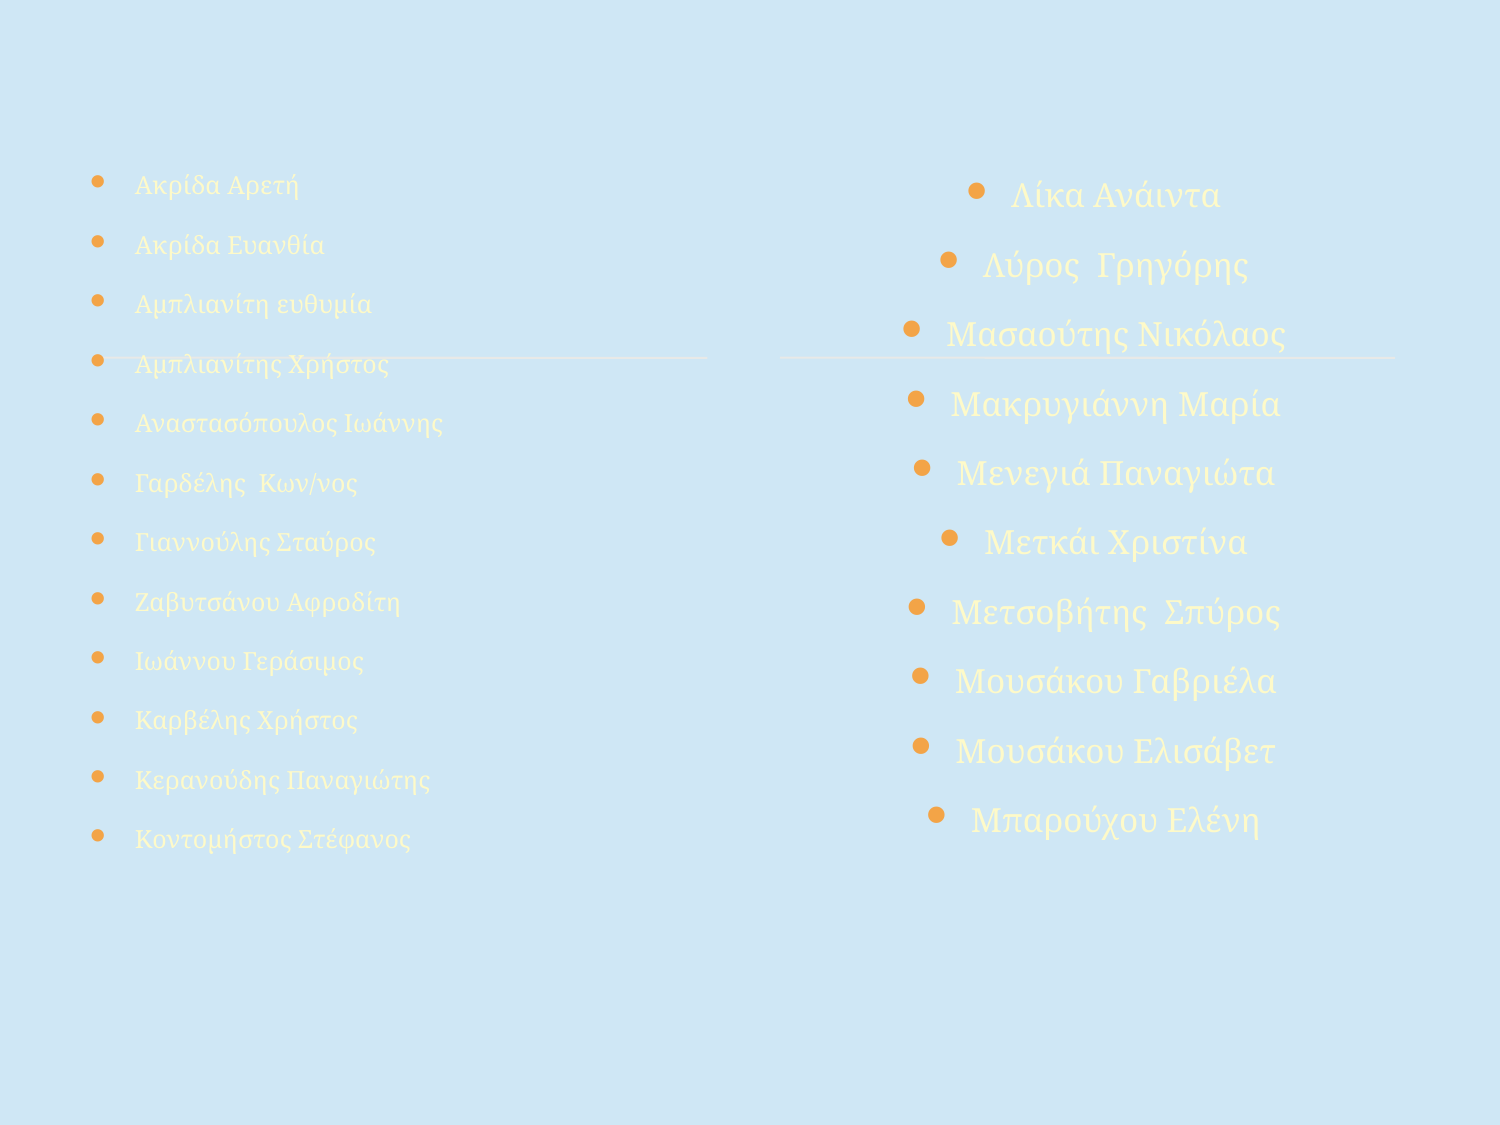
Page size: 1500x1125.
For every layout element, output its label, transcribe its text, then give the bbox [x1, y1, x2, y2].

list Ακρίδα Αρετή Ακρίδα Ευανθία Αμπλιανίτη ευθυμία Αμπλιανίτης Χρήστος Αναστασόπουλος Ιωάννης Γαρδέλης Κων/νος Γιαννούλης Σταύρος Ζαβυτσάνου Αφροδίτη Ιωάννου Γεράσιμος Καρβέλης Χρήστος Κερανούδης Παναγιώτης Κοντομήστος Στέφανος [75, 78, 738, 1005]
list Λίκα Ανάιντα Λύρος Γρηγόρης Μασαούτης Νικόλαος Μακρυγιάννη Μαρία Μενεγιά Παναγιώτα Μετκάι Χριστίνα Μετσοβήτης Σπύρος Μουσάκου Γαβριέλα Μουσάκου Ελισάβετ Μπαρούχου Ελένη [761, 78, 1425, 1005]
